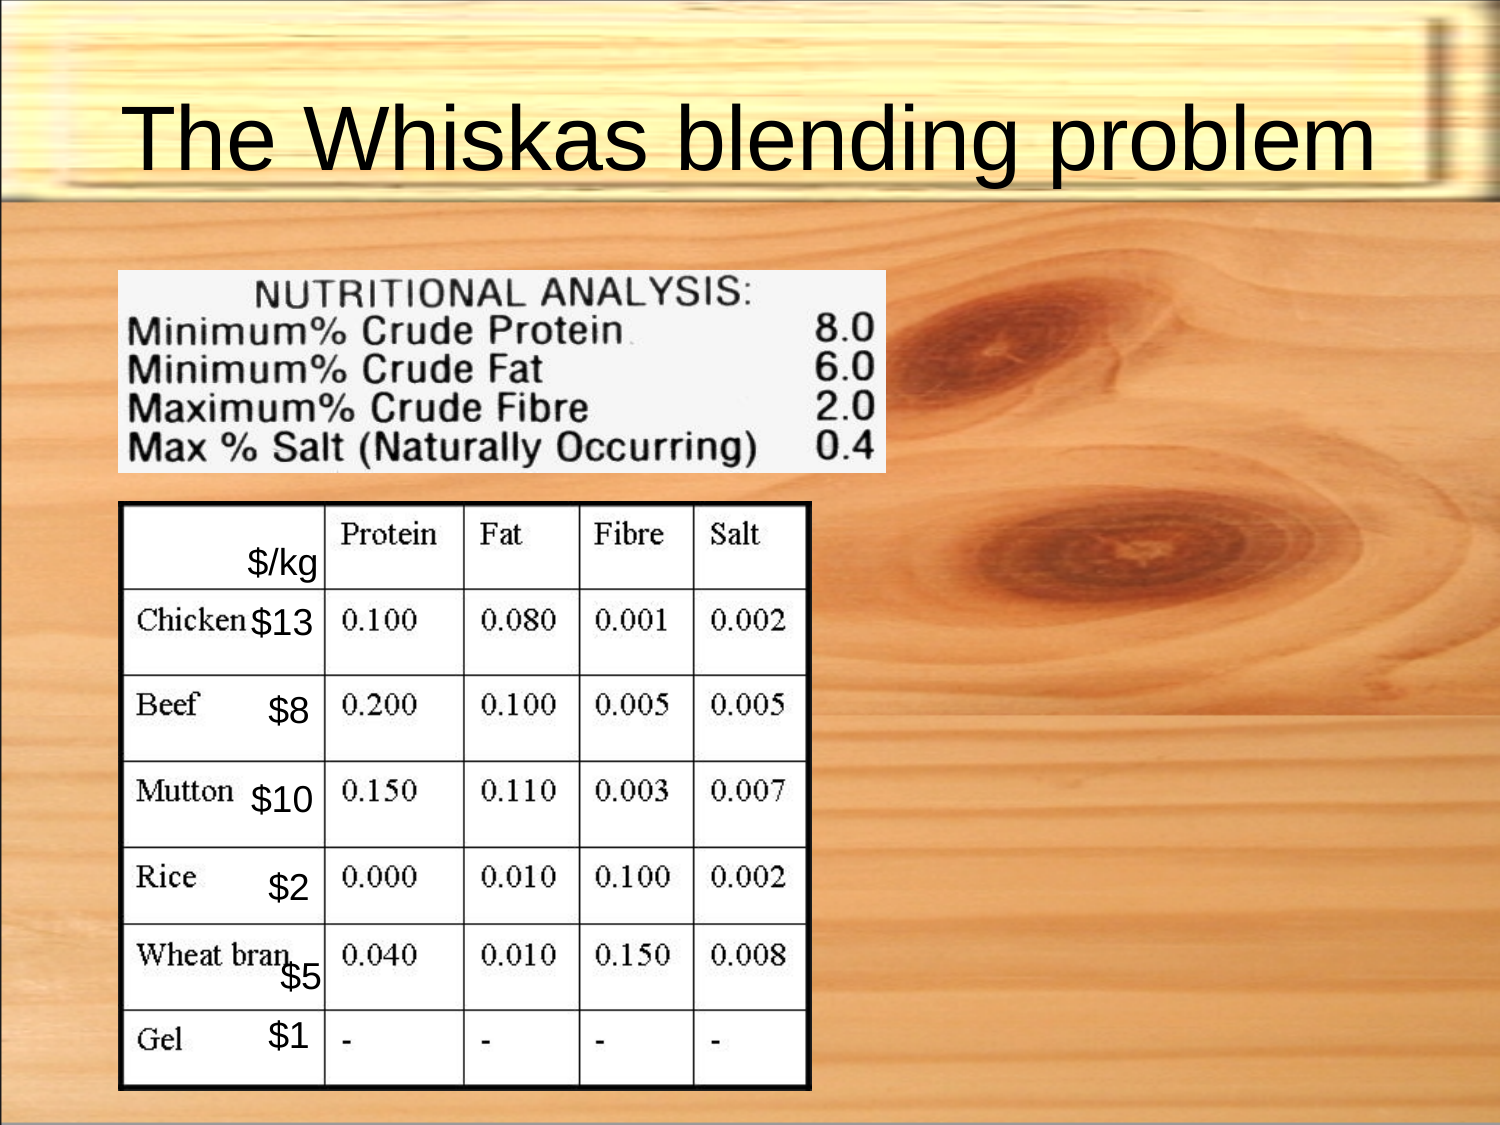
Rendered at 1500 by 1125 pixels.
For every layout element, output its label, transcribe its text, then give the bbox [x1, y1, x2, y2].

text_box $8 [253, 679, 325, 739]
text_box $5 [265, 944, 337, 1005]
text_box $10 [236, 767, 329, 828]
title The Whiskas blending problem [75, 52, 1426, 226]
text_box $13 [236, 591, 329, 651]
text_box $1 [253, 1003, 325, 1064]
text_box $/kg [232, 530, 334, 591]
picture [0, 0, 1500, 1125]
text_box $2 [253, 855, 325, 916]
